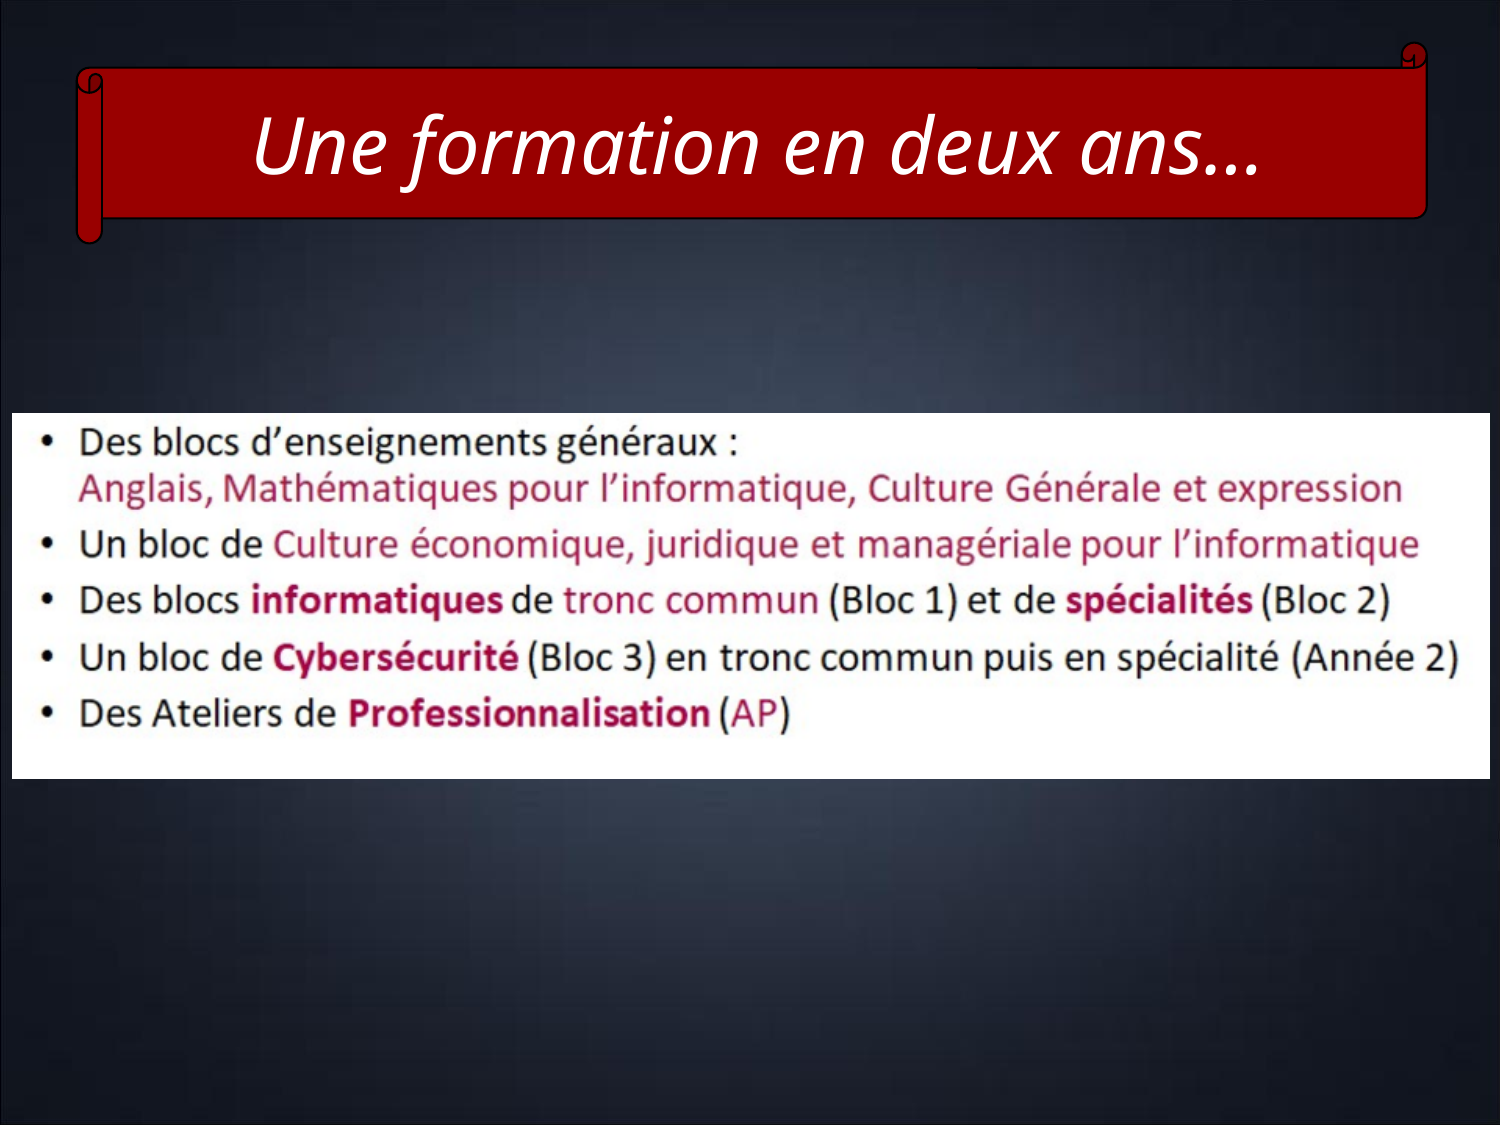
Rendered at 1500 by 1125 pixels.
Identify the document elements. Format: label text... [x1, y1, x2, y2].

text_box Une formation en deux ans… [76, 57, 1427, 244]
picture [0, 0, 1500, 1125]
